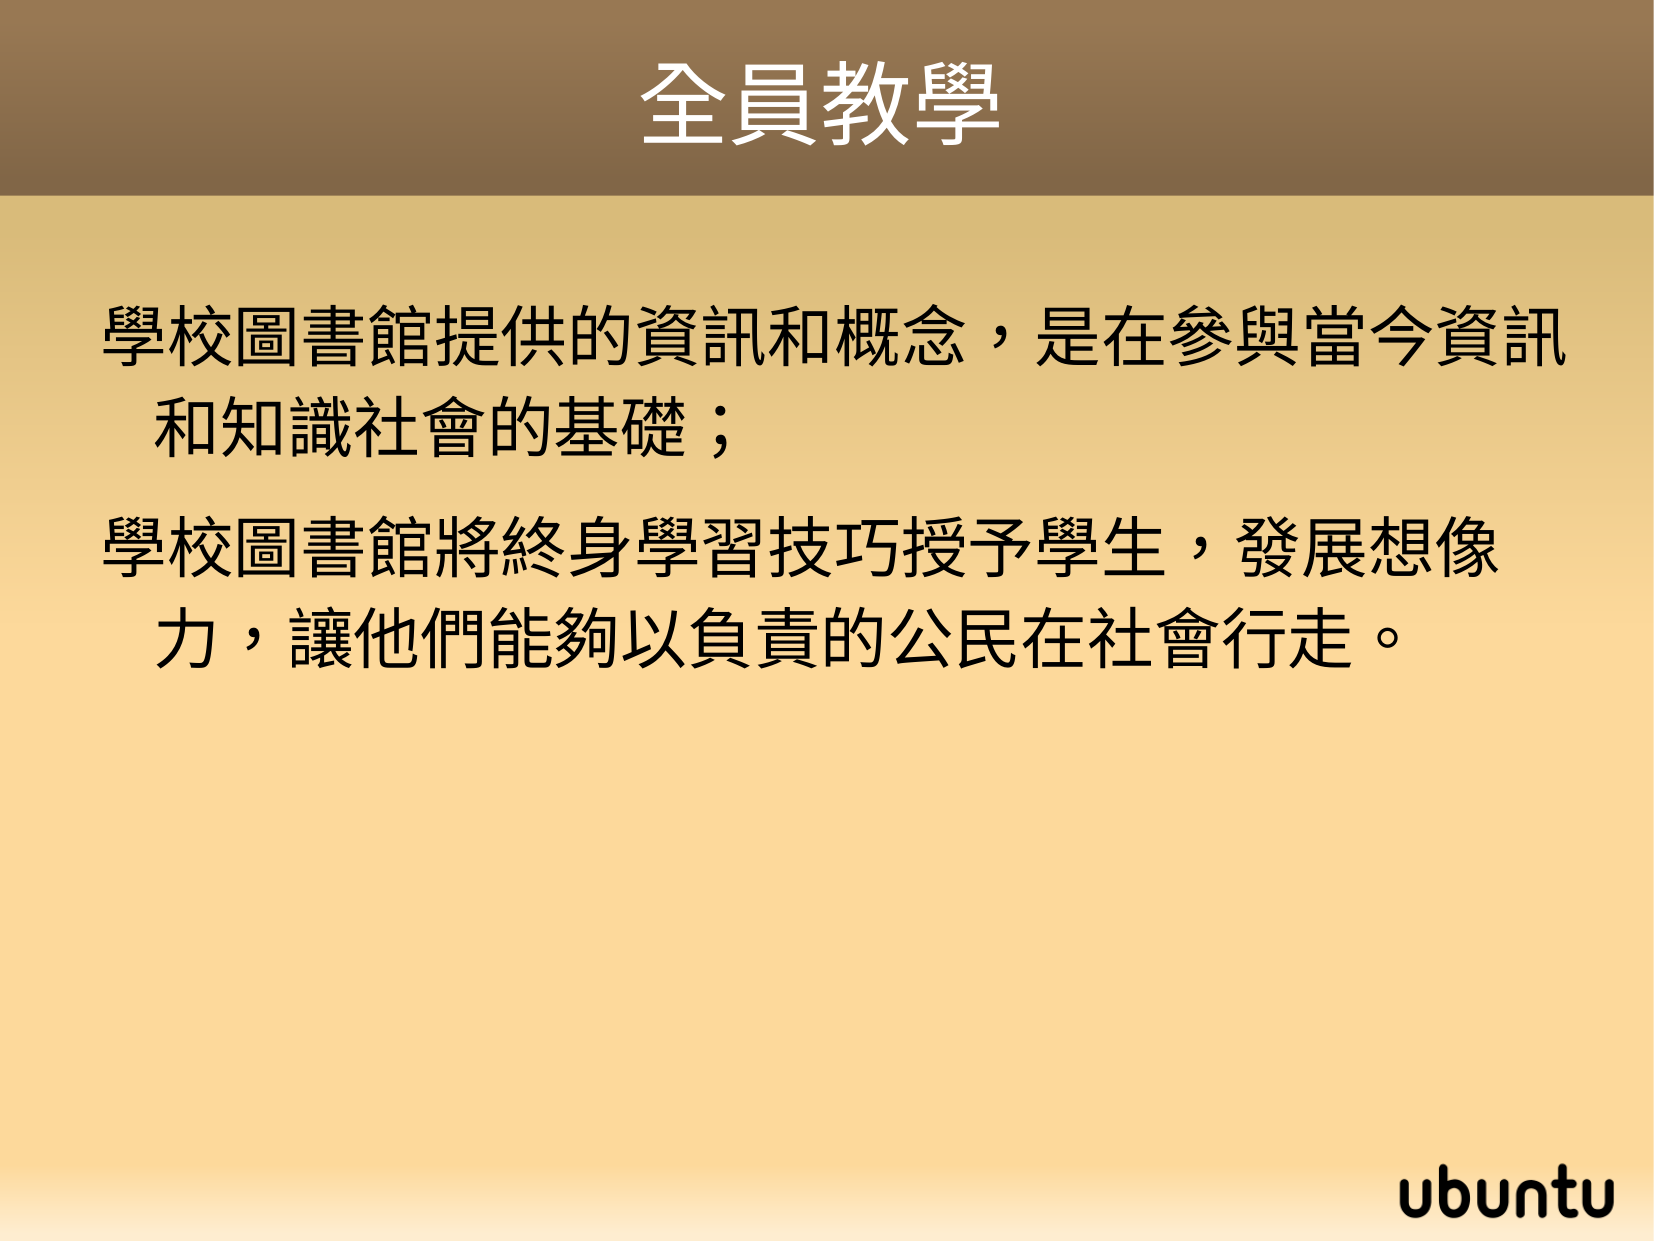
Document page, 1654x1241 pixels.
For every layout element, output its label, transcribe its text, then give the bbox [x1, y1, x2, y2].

title 全員教學 [76, 7, 1565, 200]
picture [0, 0, 1654, 1241]
list 學校圖書館提供的資訊和概念，是在參與當今資訊和知識社會的基礎； 學校圖書館將終身學習技巧授予學生，發展想像力，讓他們能夠以負責的公民在社會行走。 [82, 290, 1571, 1094]
